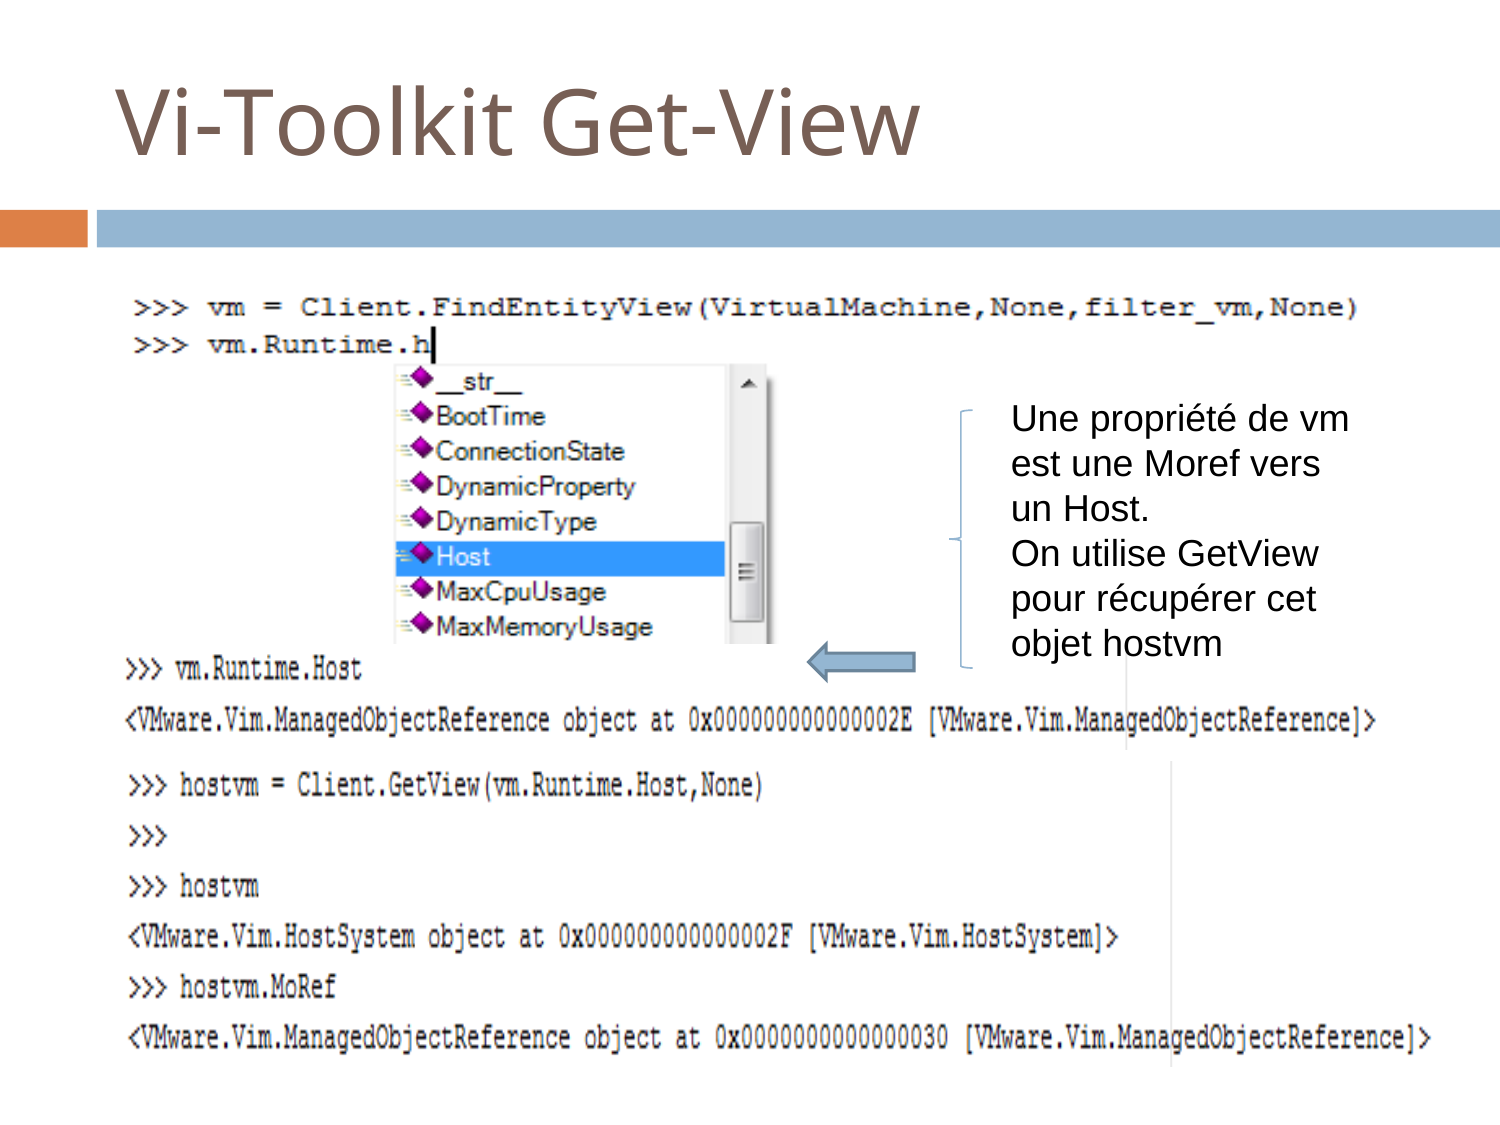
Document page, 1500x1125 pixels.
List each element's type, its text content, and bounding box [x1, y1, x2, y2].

text_box [808, 644, 915, 680]
picture [117, 761, 1454, 1067]
text_box Une propriété de vm est une Moref vers un Host. On utilise GetView pour récupérer cet objet hostvm [996, 386, 1372, 673]
picture [105, 292, 1406, 751]
title Vi-Toolkit Get-View [100, 37, 1438, 201]
